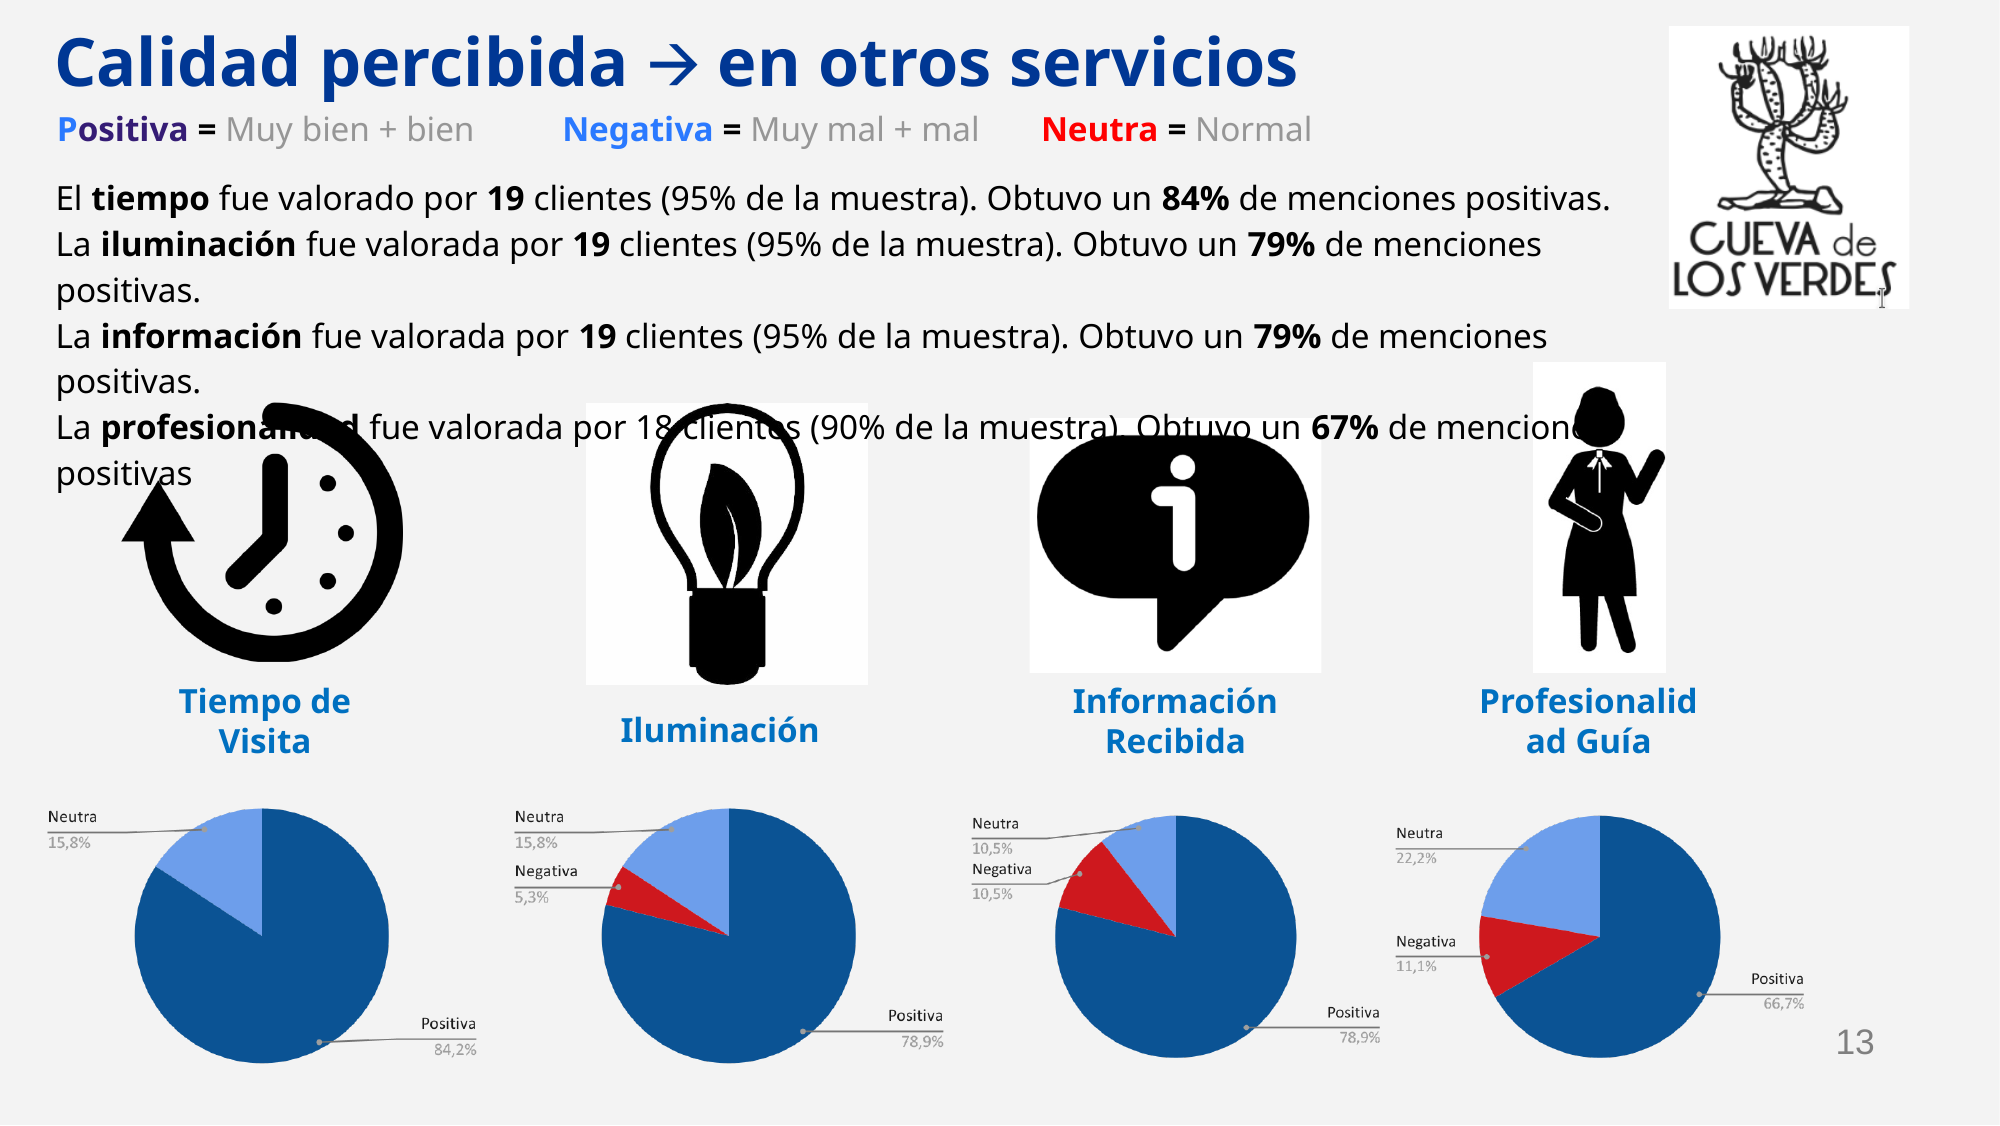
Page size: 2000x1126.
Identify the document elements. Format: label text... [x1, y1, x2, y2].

picture [586, 403, 868, 686]
text_box Calidad percibida 🡪 en otros servicios [54, 0, 1374, 120]
picture [121, 391, 403, 673]
text_box Positiva = Muy bien + bien Negativa = Muy mal + mal Neutra = Normal [56, 100, 1402, 156]
picture [500, 794, 957, 1077]
picture [1029, 418, 1322, 673]
picture [33, 794, 490, 1077]
text_box Tiempo de Visita [134, 673, 396, 769]
text_box Información Recibida [1045, 673, 1306, 769]
picture [1535, 423, 1545, 437]
picture [1317, 427, 1322, 435]
text_box Profesionalidad Guía [1454, 672, 1723, 769]
text_box Iluminación [591, 701, 849, 794]
slide_number <number> [1817, 1010, 1894, 1071]
text_box El tiempo fue valorado por 19 clientes (95% de la muestra). Obtuvo un 84% de menciones positivas. La iluminación fue valorada por 19 clientes (95% de la muestra). Obtuvo un 79% de menciones positivas. La información fue valorada por 19 clientes (95% de la muestra). Obtuvo un 79% de menciones positivas. La profesionalidad fue valorada por 18 clientes (90% de la muestra). Obtuvo un 67% de menciones positivas [40, 156, 1666, 309]
picture [1533, 362, 1666, 673]
picture [1668, 26, 1910, 309]
picture [862, 417, 867, 428]
picture [1167, 423, 1177, 437]
picture [958, 802, 1817, 1071]
picture [1140, 418, 1156, 437]
